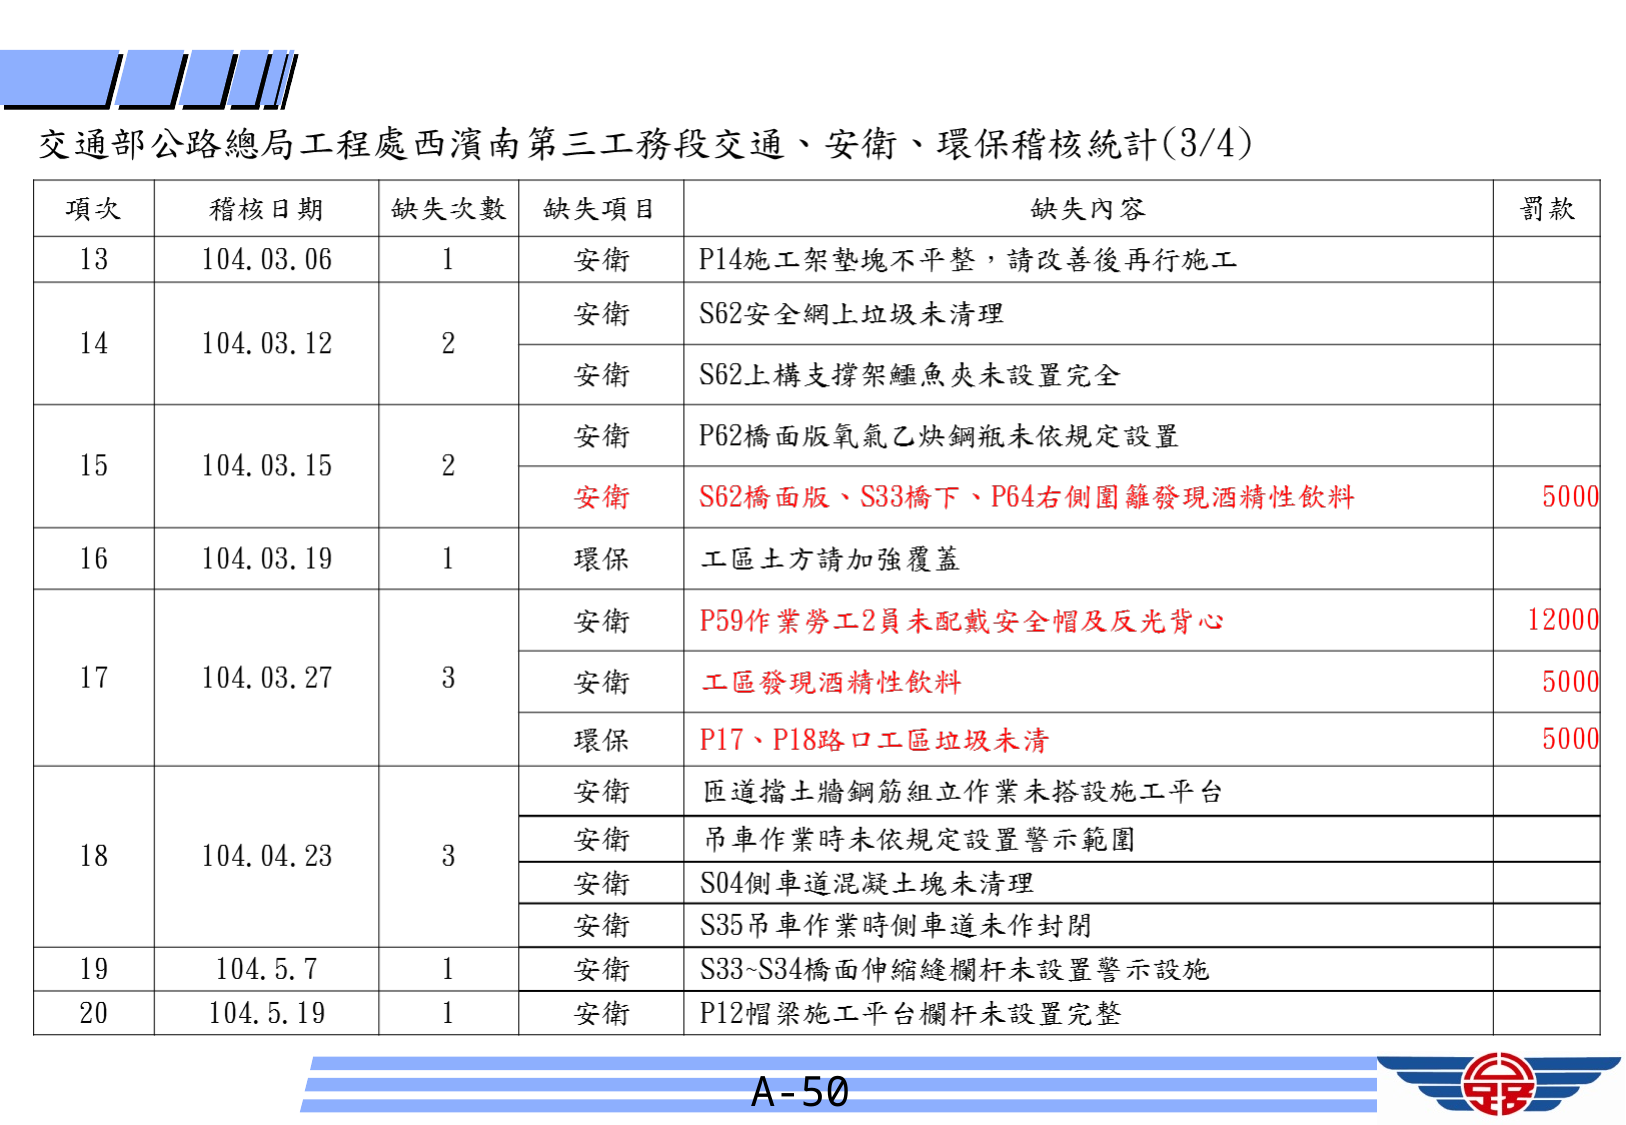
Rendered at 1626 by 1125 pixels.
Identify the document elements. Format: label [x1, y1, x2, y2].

picture [33, 106, 1601, 1048]
